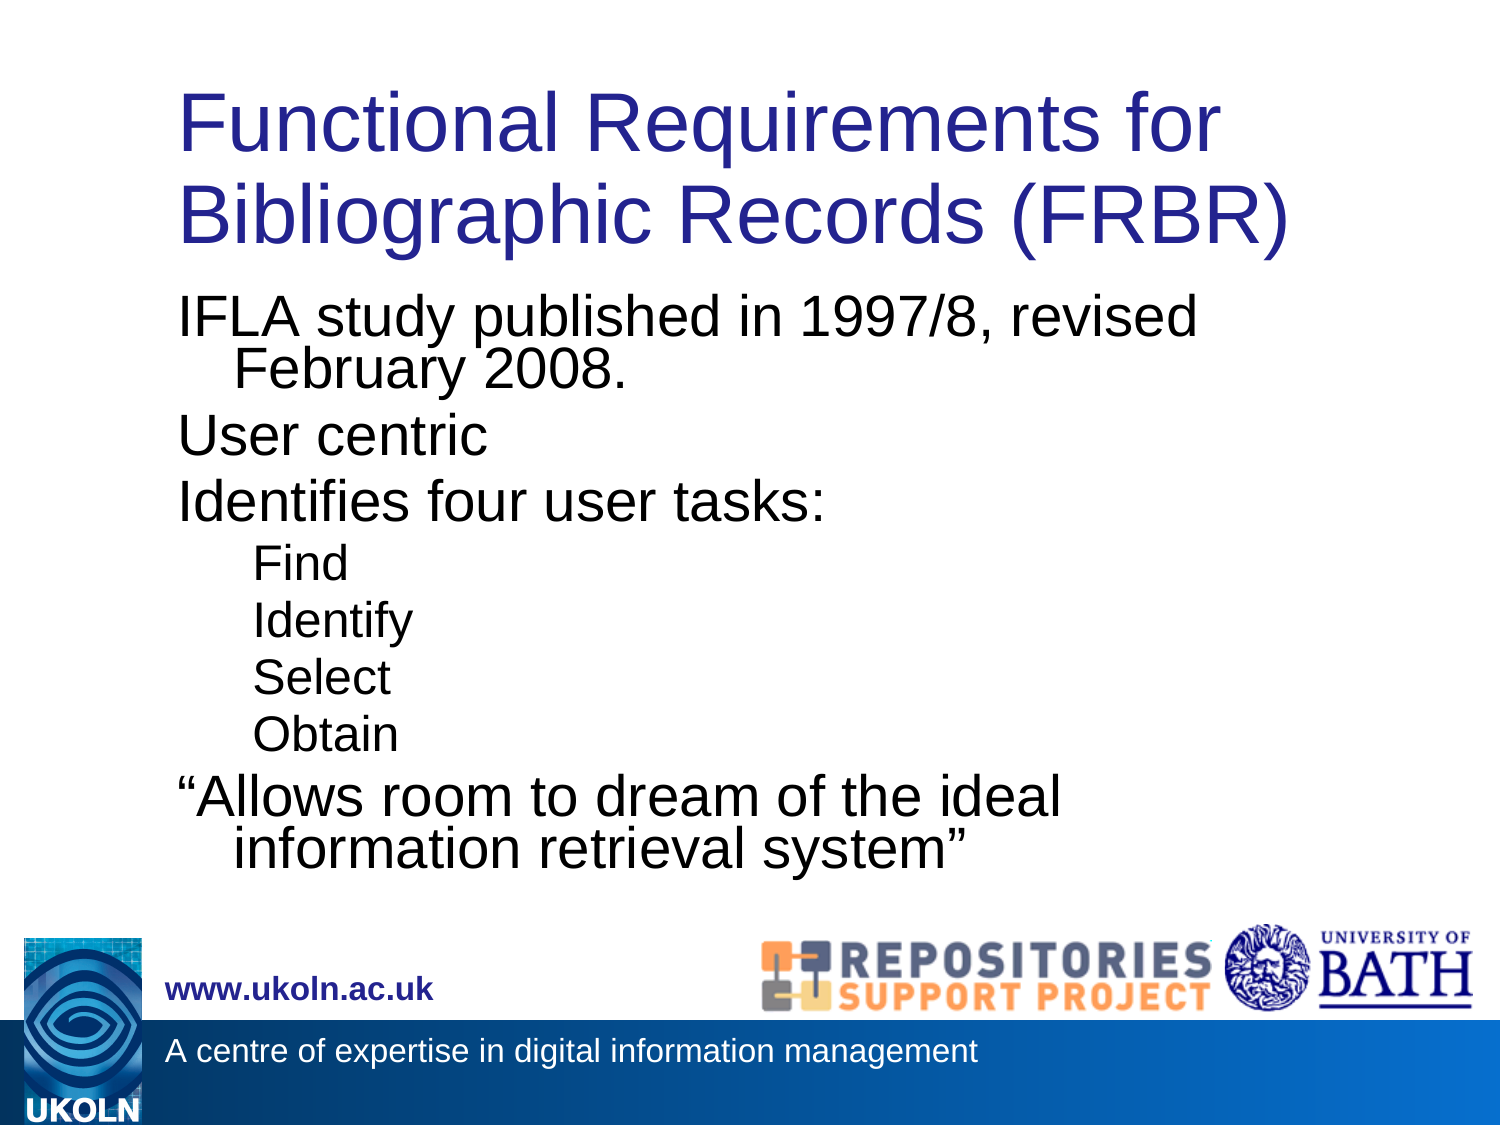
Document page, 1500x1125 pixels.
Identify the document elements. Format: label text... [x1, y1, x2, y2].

list IFLA study published in 1997/8, revised February 2008. User centric Identifies four user tasks: Find Identify Select Obtain “Allows room to dream of the ideal information retrieval system” [162, 287, 1375, 938]
title Functional Requirements for Bibliographic Records (FRBR) [162, 61, 1375, 277]
picture [761, 940, 1212, 1013]
picture [1224, 924, 1473, 1015]
picture [24, 950, 142, 1125]
